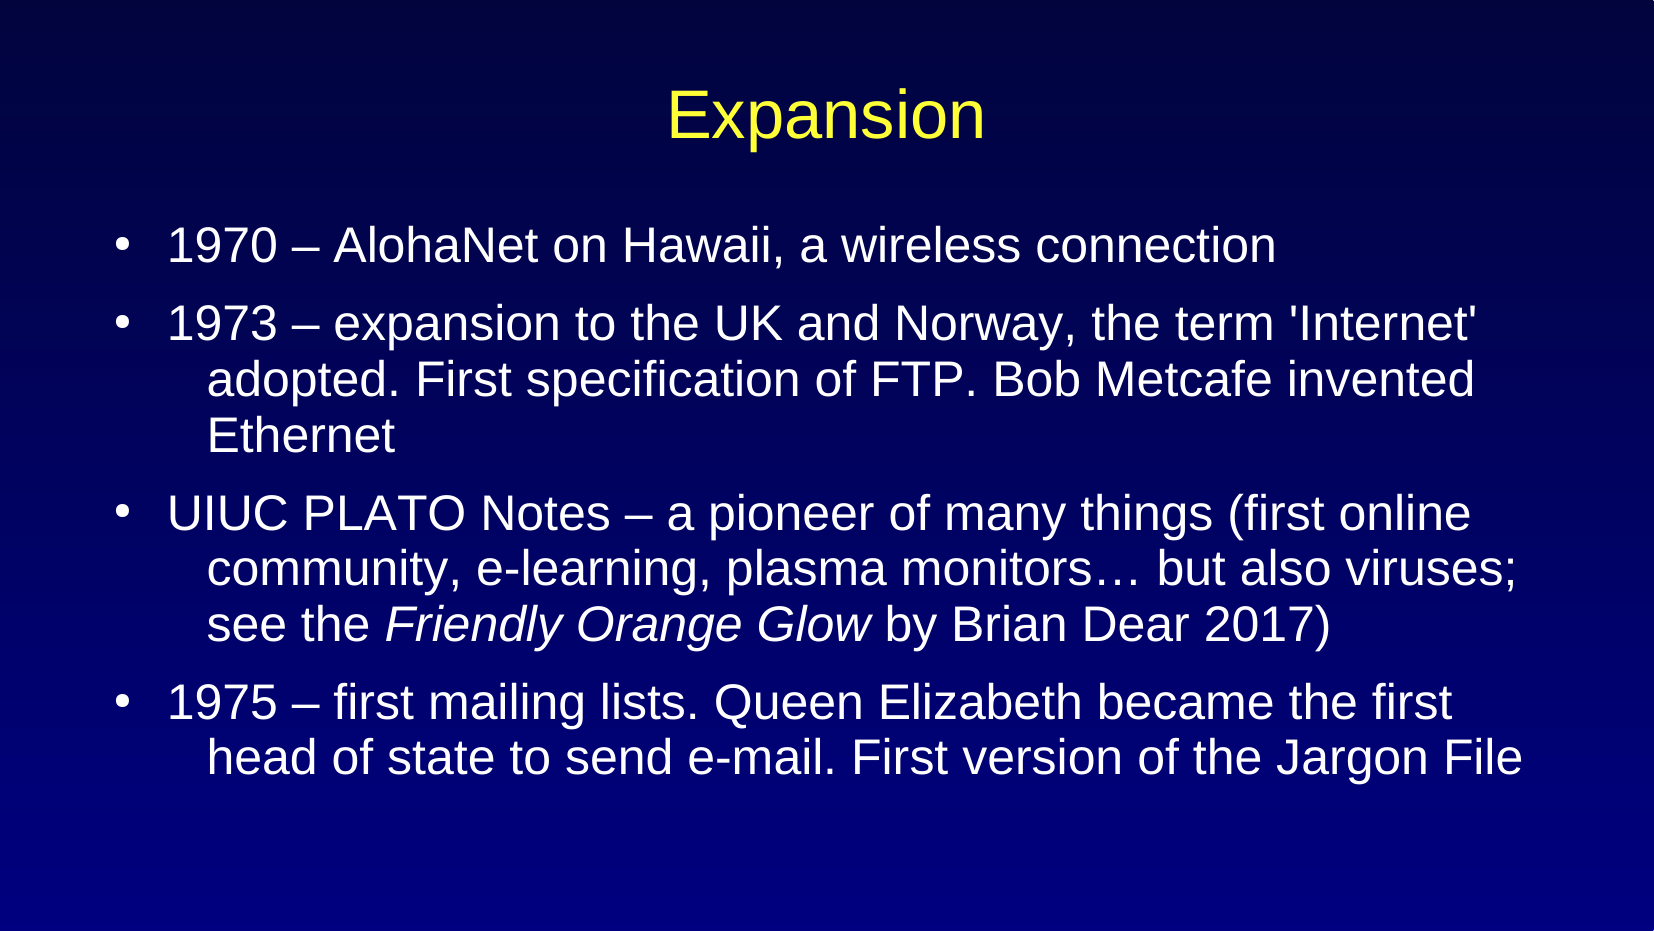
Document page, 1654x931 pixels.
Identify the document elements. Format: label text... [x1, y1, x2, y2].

title Expansion [82, 37, 1571, 193]
list 1970 – AlohaNet on Hawaii, a wireless connection 1973 – expansion to the UK and Norway, the term 'Internet' adopted. First specification of FTP. Bob Metcafe invented Ethernet UIUC PLATO Notes – a pioneer of many things (first online community, e-learning, plasma monitors… but also viruses; see the Friendly Orange Glow by Brian Dear 2017) 1975 – first mailing lists. Queen Elizabeth became the first head of state to send e-mail. First version of the Jargon File [82, 217, 1571, 786]
